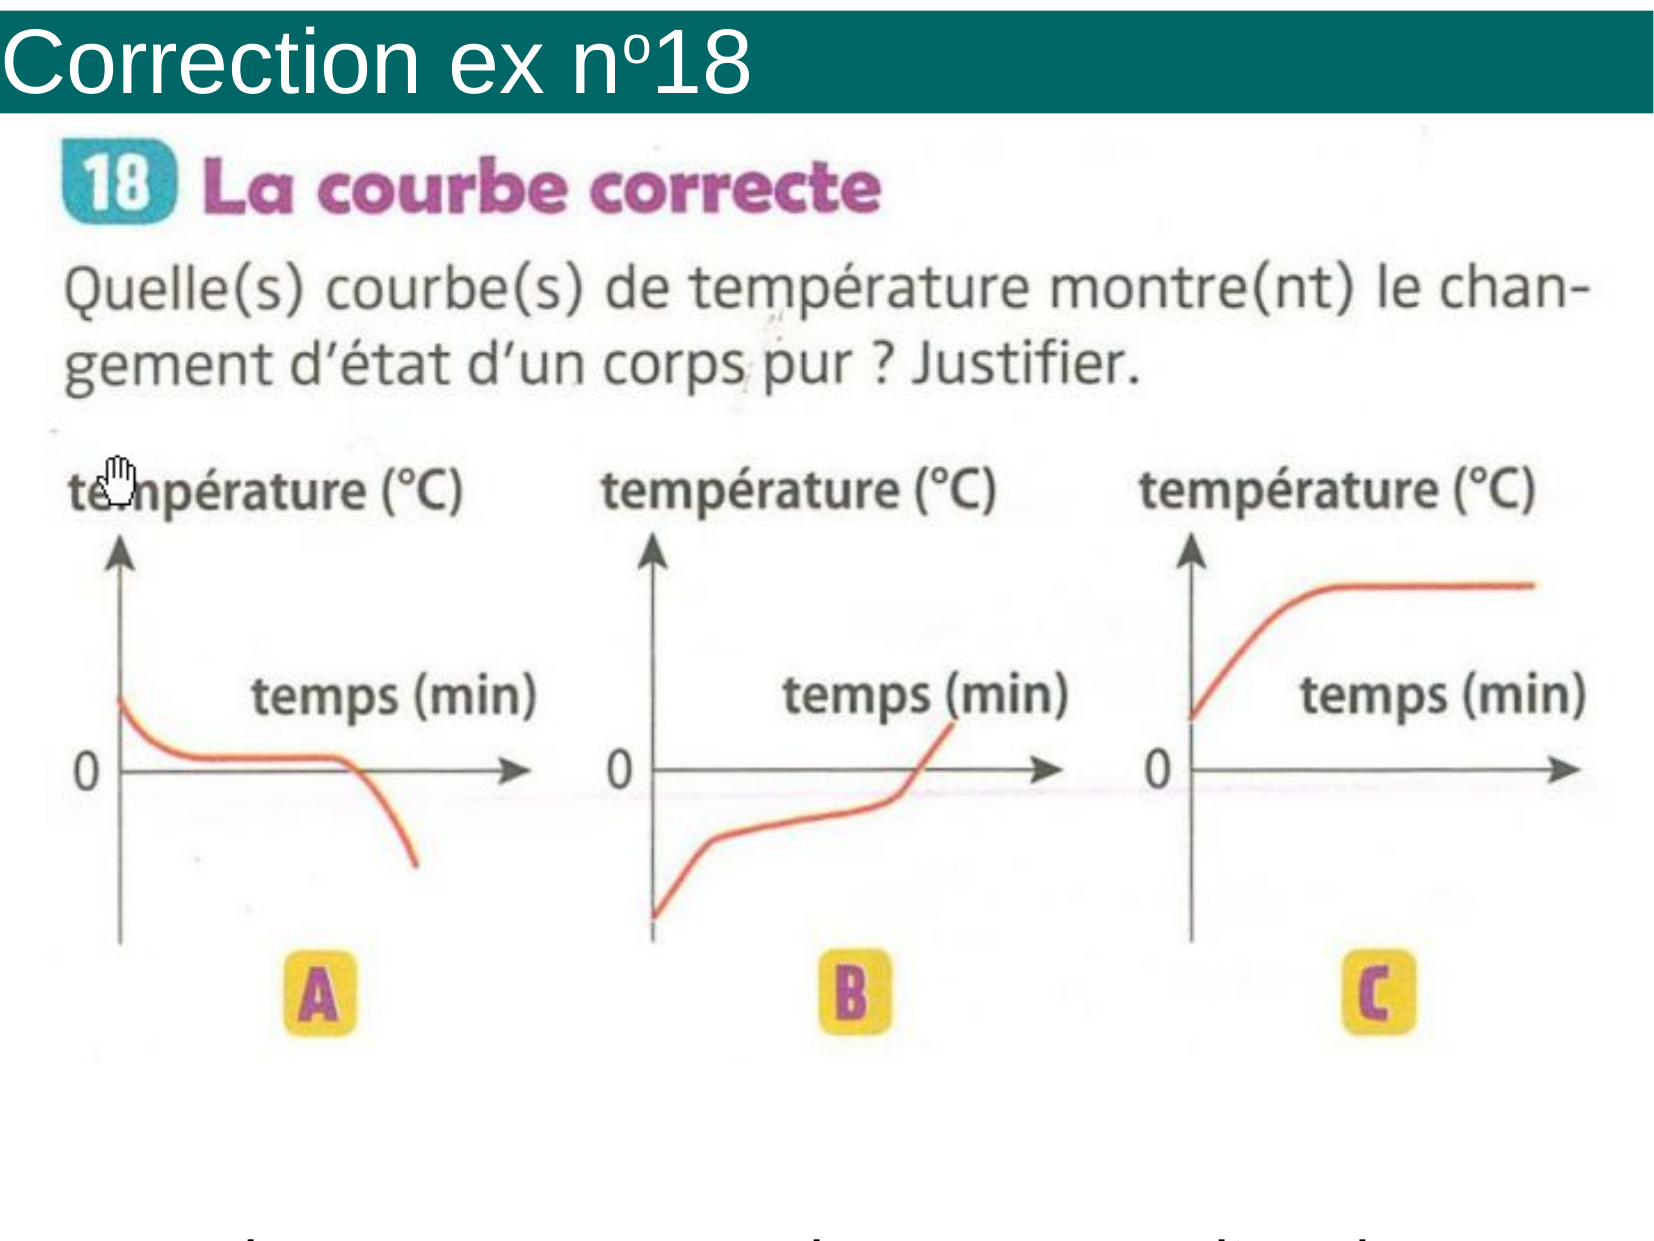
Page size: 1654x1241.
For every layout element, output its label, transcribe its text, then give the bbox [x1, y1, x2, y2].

subtitle La courbe A et C, car on observe un palier de température. [11, 129, 1642, 1229]
picture [45, 125, 1618, 1063]
title Correction ex no18 [0, 10, 1654, 114]
